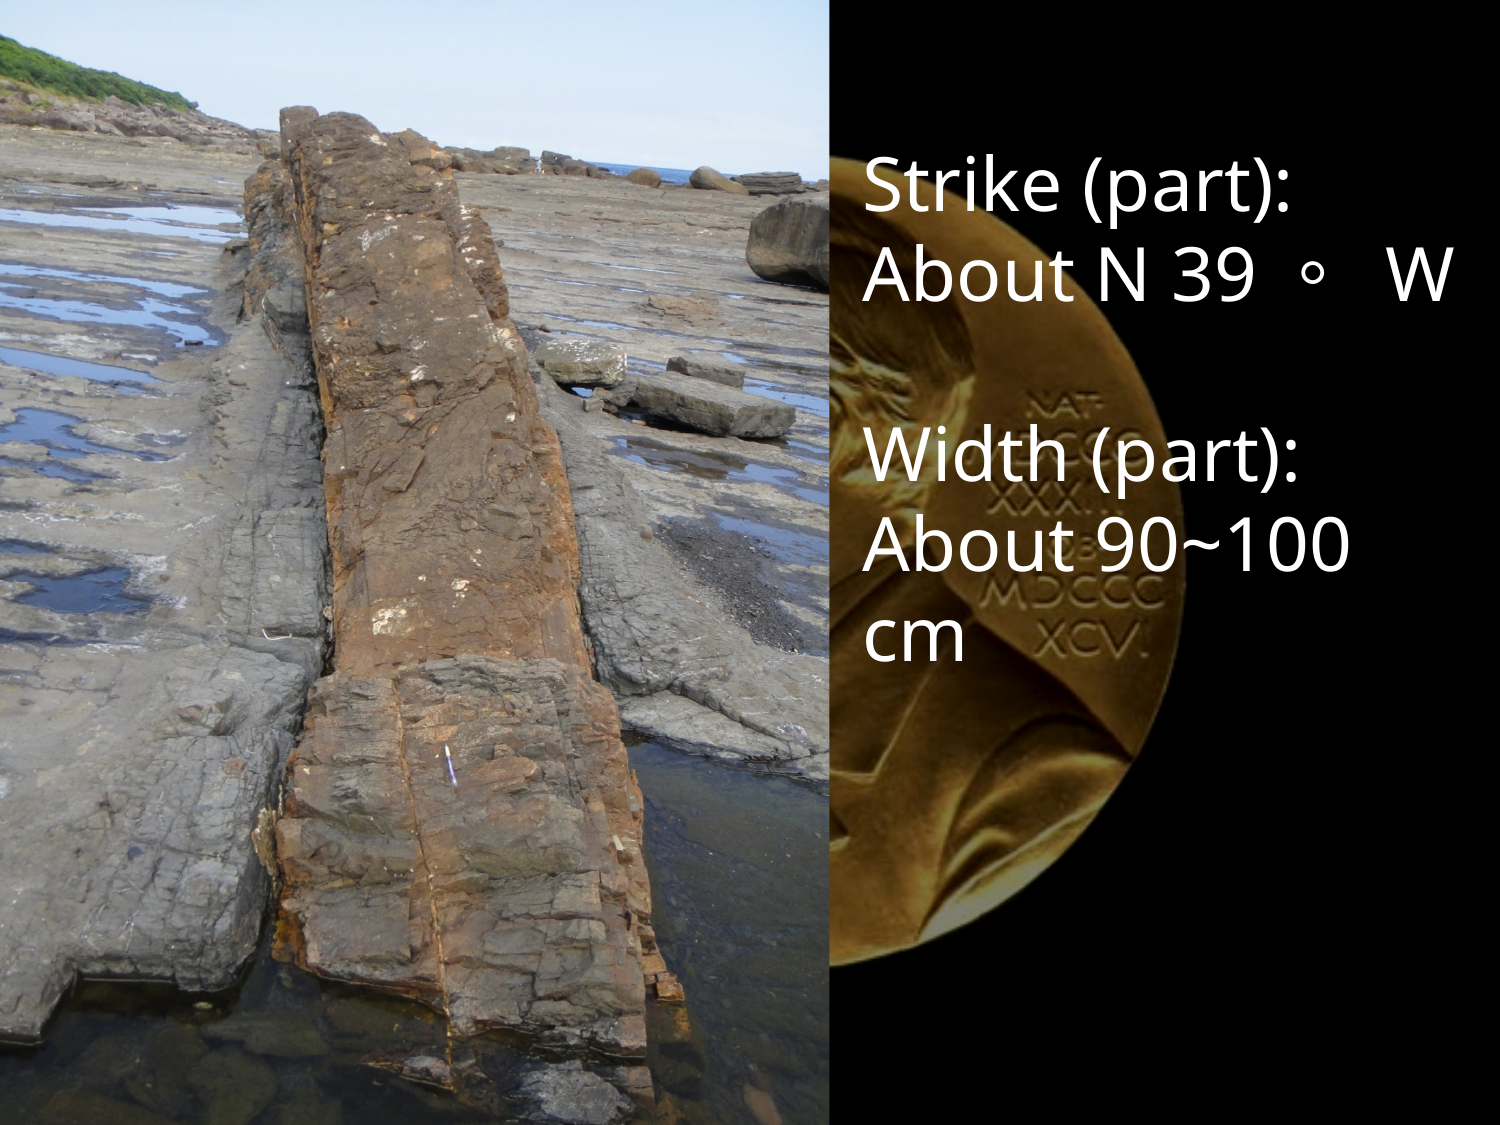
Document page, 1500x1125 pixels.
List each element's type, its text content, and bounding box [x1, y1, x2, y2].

text_box Strike (part): About N 39。 W Width (part): About 90~100 cm [847, 129, 1478, 685]
picture [0, 0, 1189, 1125]
